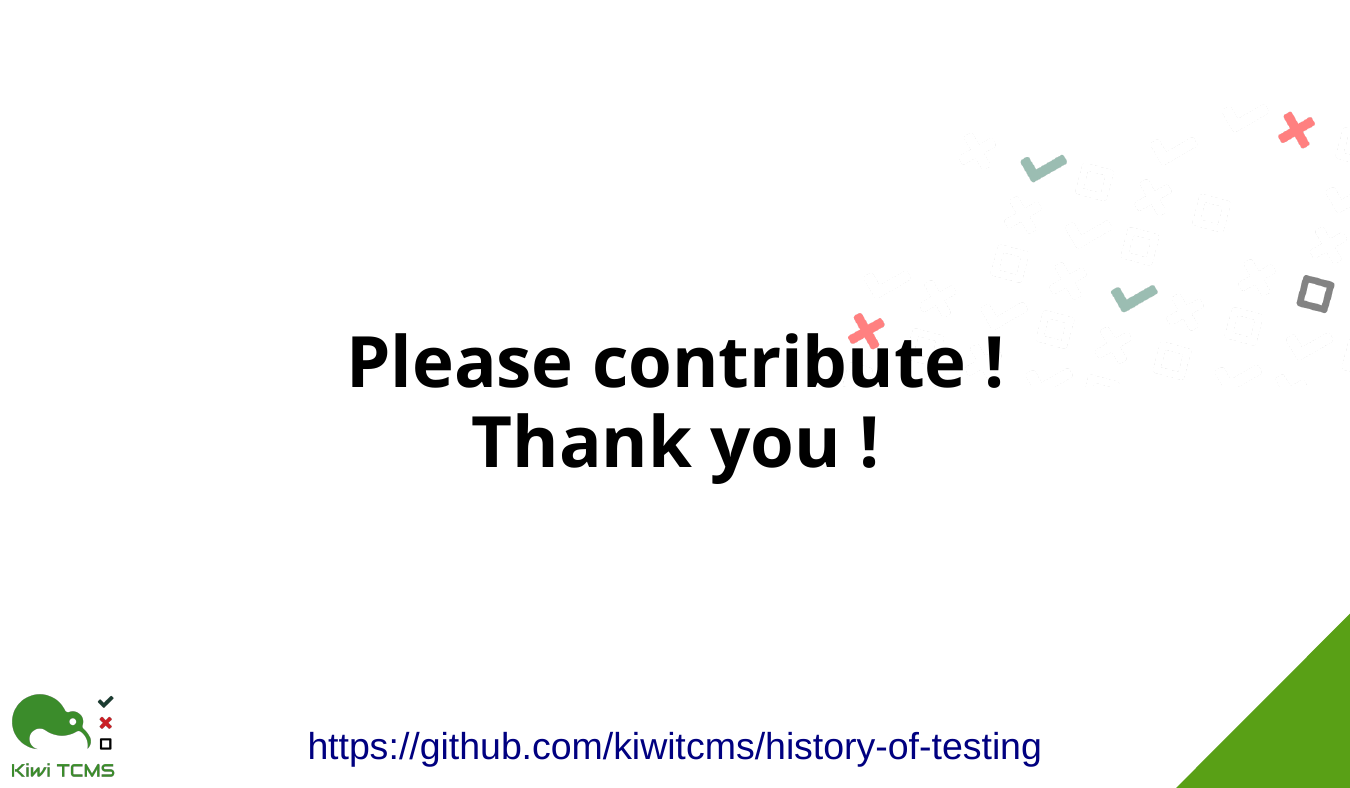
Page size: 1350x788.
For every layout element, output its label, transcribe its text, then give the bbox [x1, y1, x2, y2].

title Please contribute ! Thank you ! [259, 275, 1091, 512]
picture [11, 684, 115, 787]
